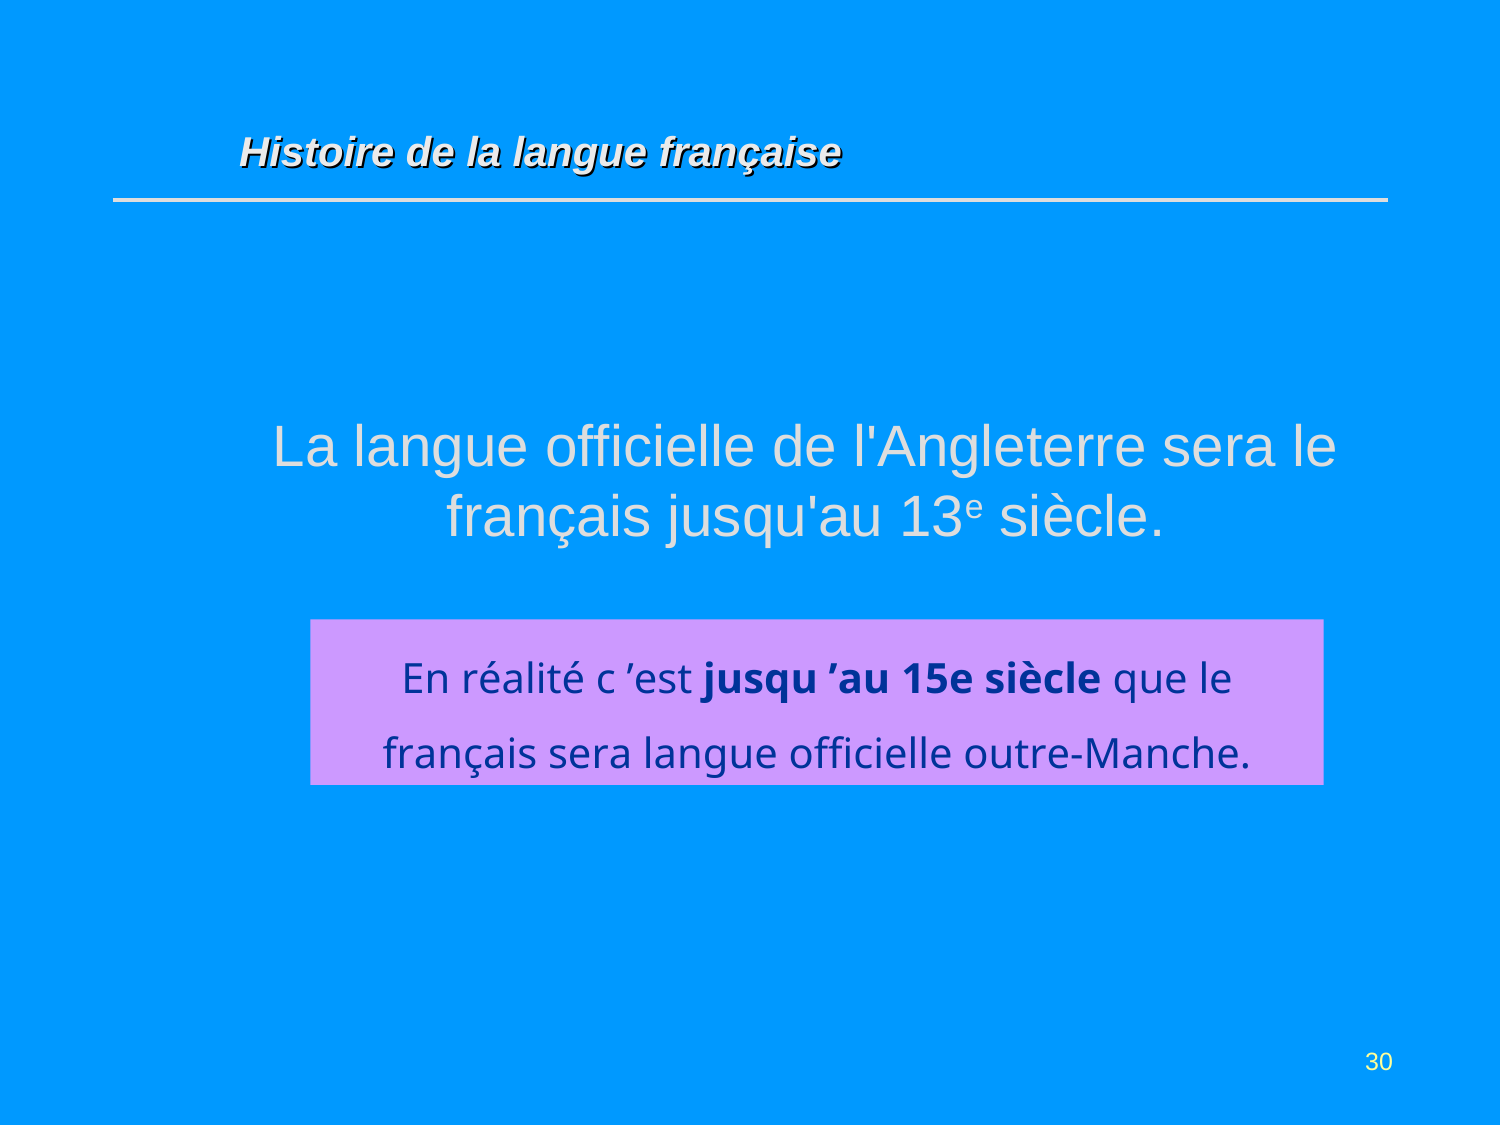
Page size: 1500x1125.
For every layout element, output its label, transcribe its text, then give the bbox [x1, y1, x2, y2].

text_box Histoire de la langue française [224, 116, 858, 183]
text_box En réalité c ’est jusqu ’au 15e siècle que le français sera langue officielle outre-Manche. [310, 619, 1324, 785]
text_box La langue officielle de l'Angleterre sera le français jusqu'au 13e siècle. Vrai / Faux ? [237, 399, 1375, 706]
